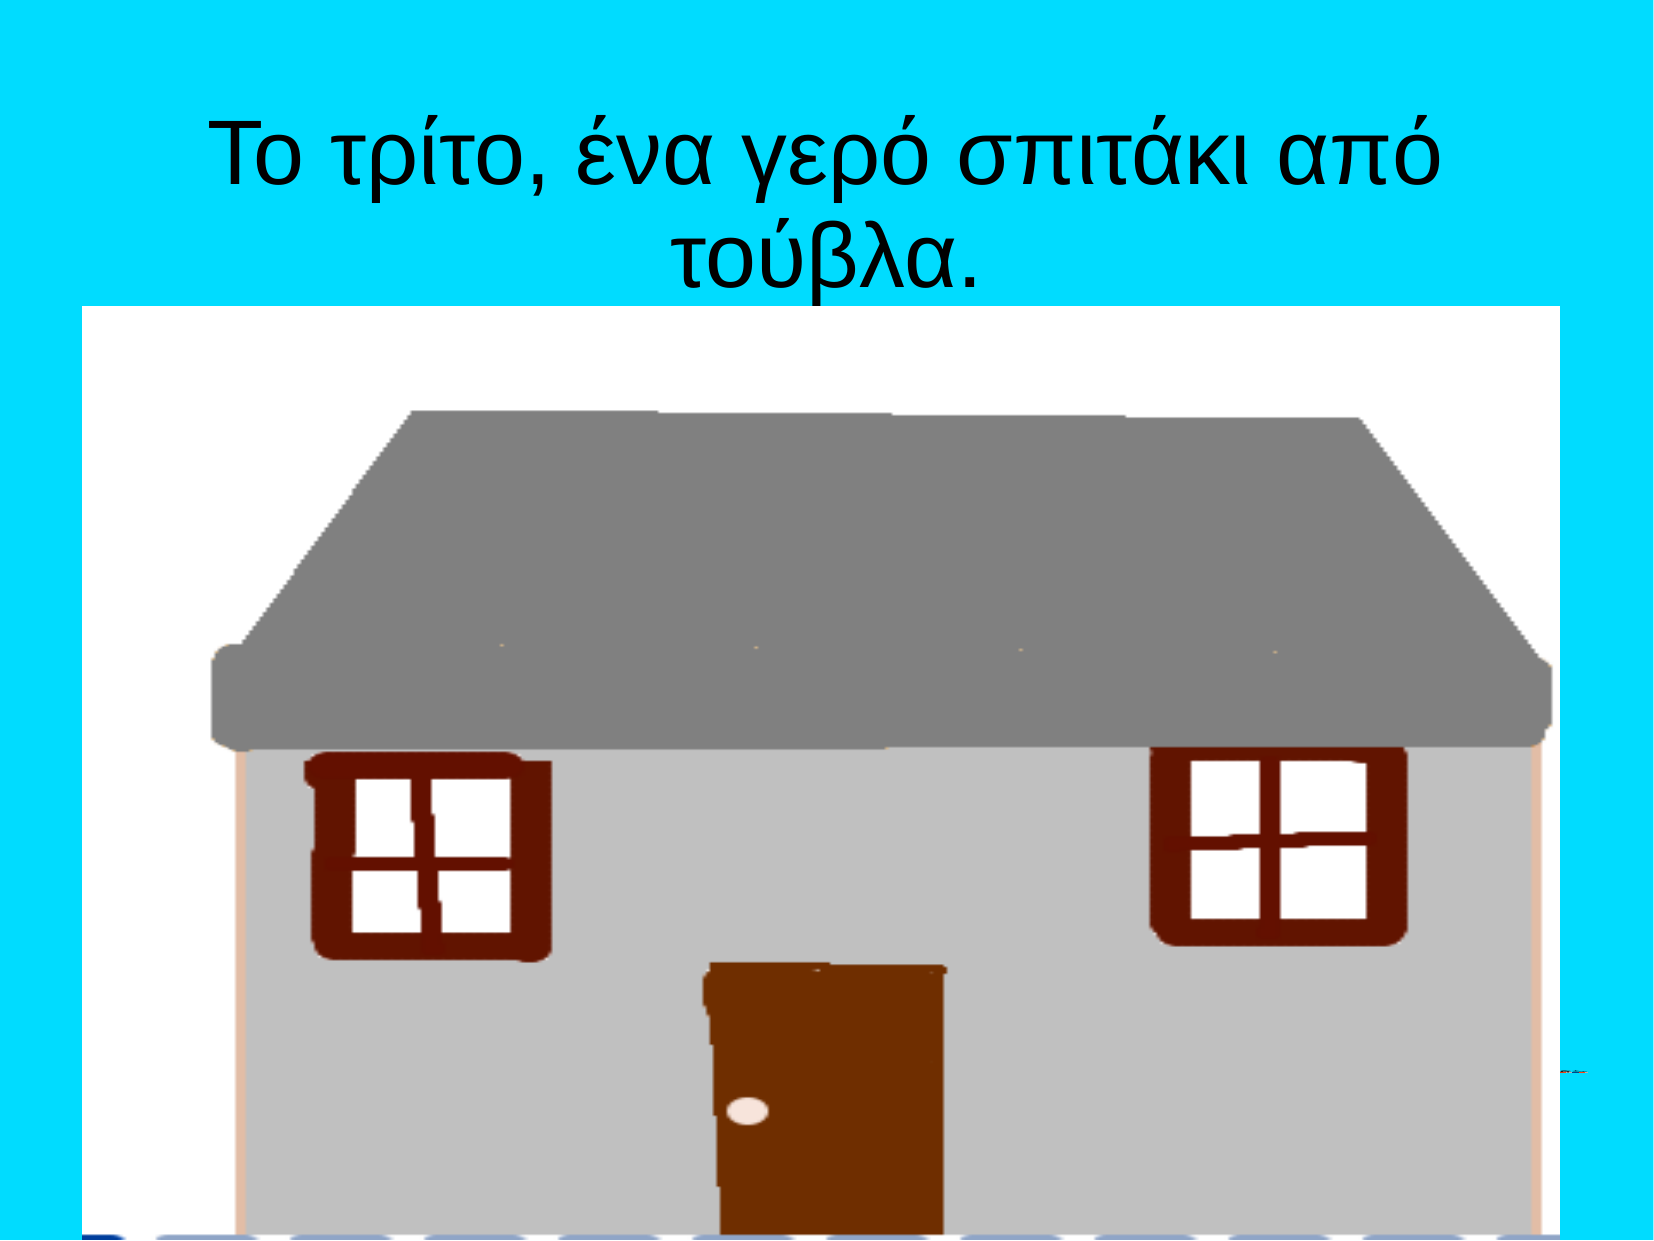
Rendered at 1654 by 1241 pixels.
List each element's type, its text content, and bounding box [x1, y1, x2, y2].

picture [82, 306, 1560, 1240]
title Το τρίτο, ένα γερό σπιτάκι από τούβλα. [82, 0, 1571, 307]
